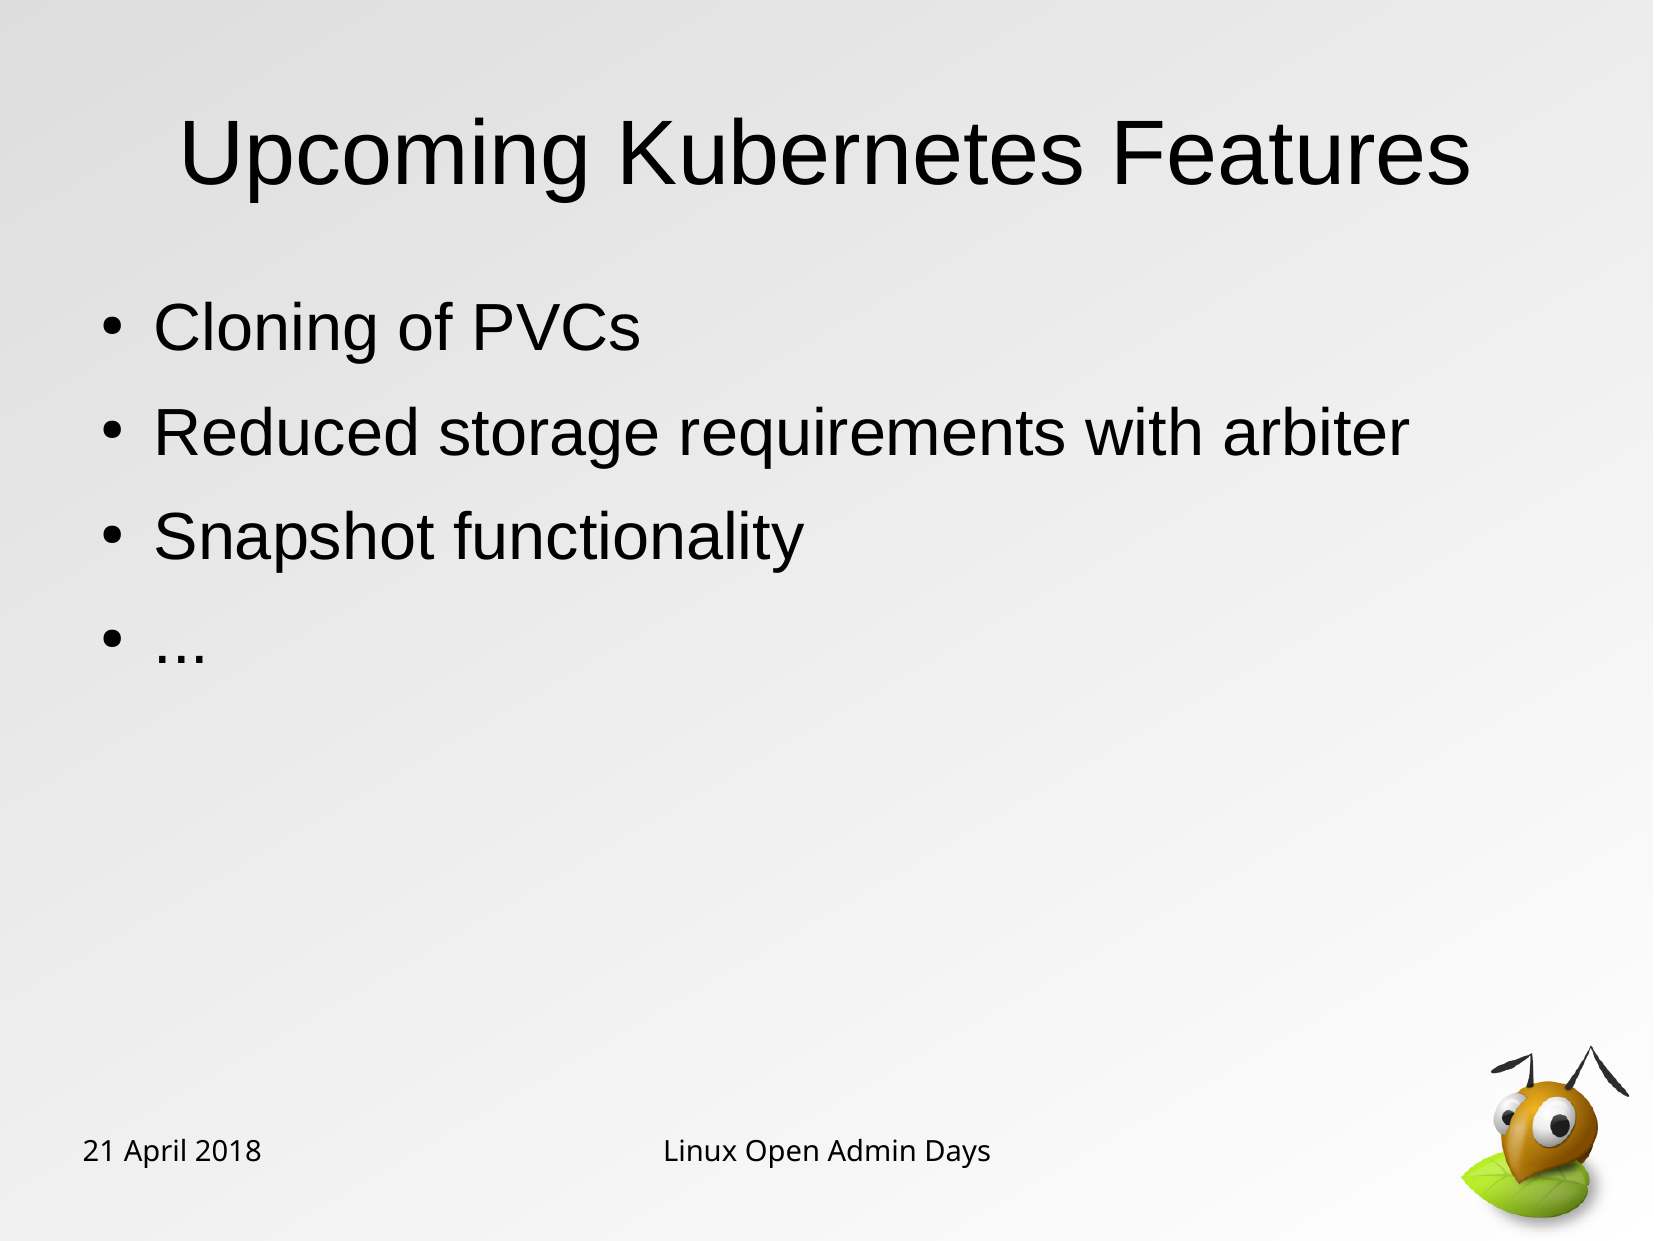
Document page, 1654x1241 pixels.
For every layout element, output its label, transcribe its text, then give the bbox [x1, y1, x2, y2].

picture [1432, 1037, 1653, 1241]
title Upcoming Kubernetes Features [82, 49, 1571, 257]
list Cloning of PVCs Reduced storage requirements with arbiter Snapshot functionality ... [82, 290, 1571, 1010]
